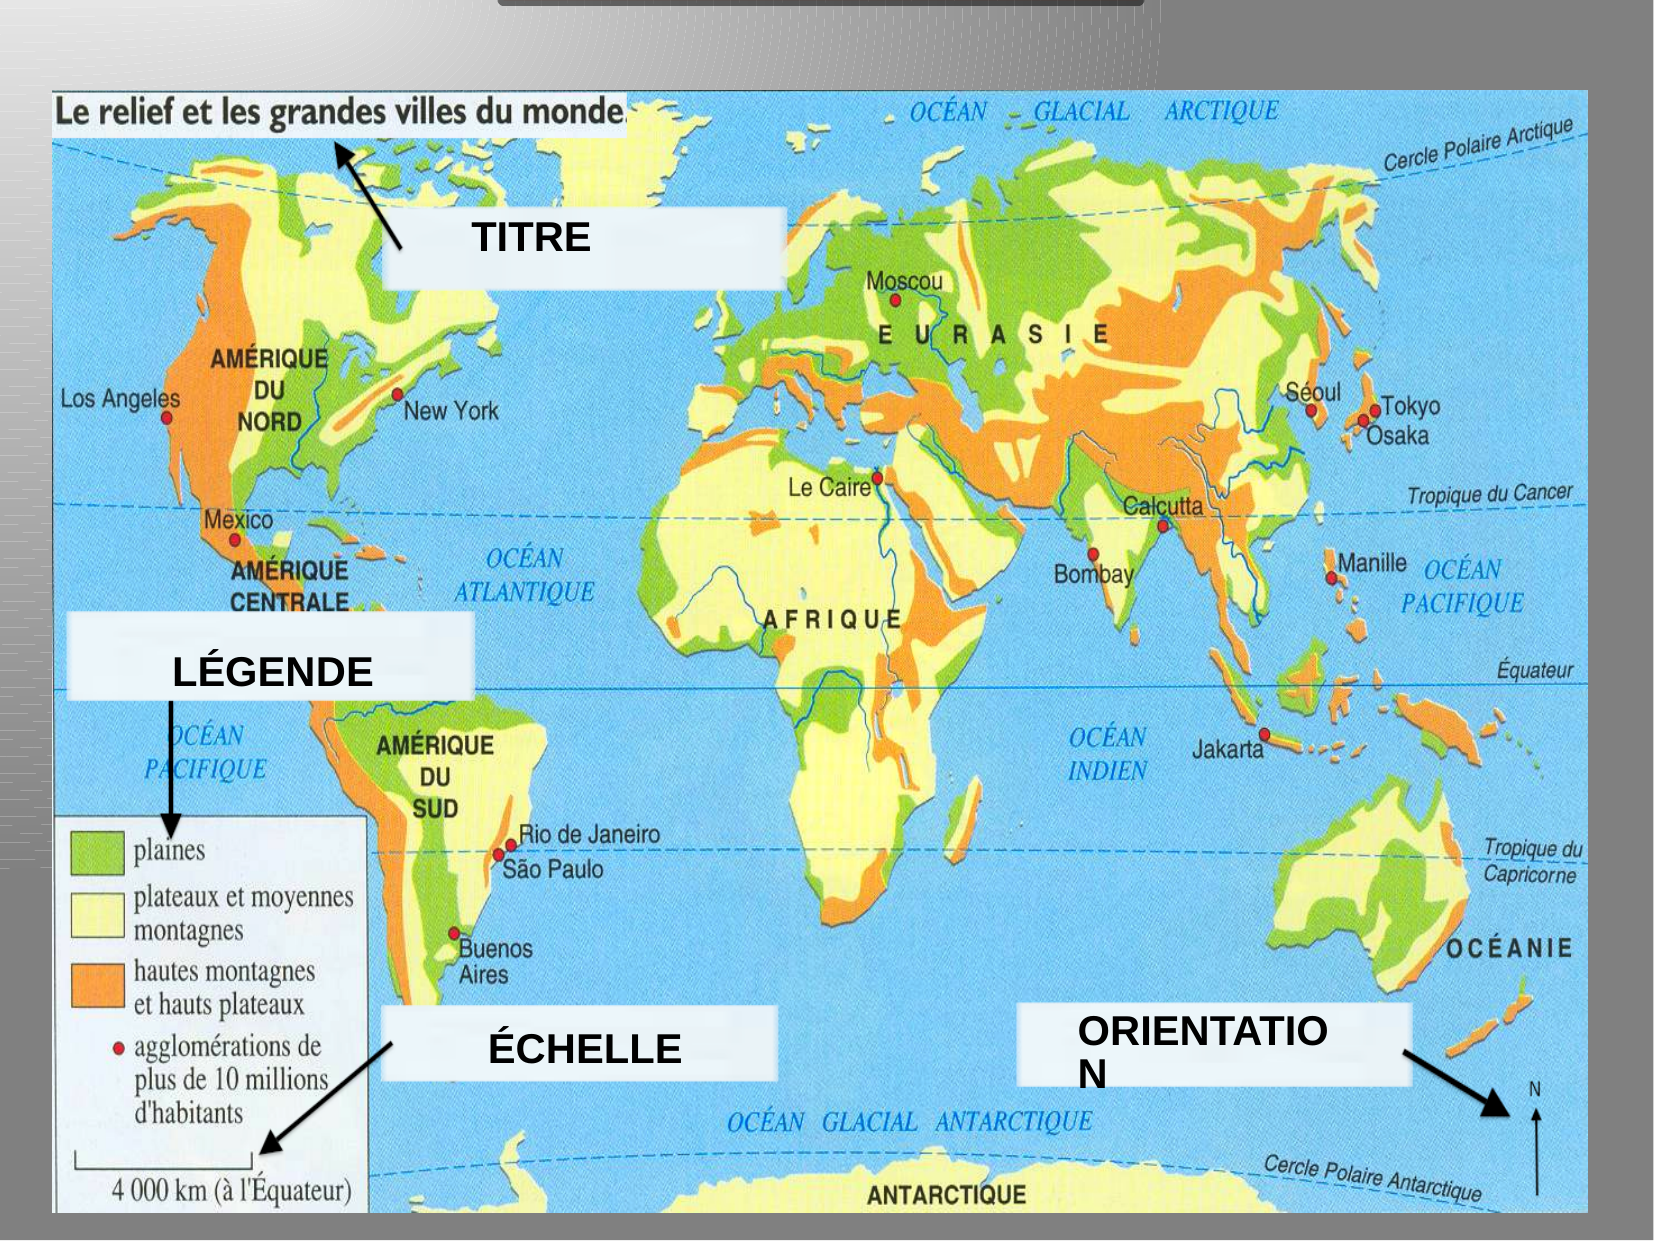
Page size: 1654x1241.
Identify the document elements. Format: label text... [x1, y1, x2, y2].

text_box TITRE [413, 206, 650, 266]
text_box ORIENTATION [1062, 1003, 1374, 1066]
text_box ÉCHELLE [452, 974, 719, 1126]
text_box LÉGENDE [125, 628, 421, 717]
picture [52, 90, 1588, 1213]
